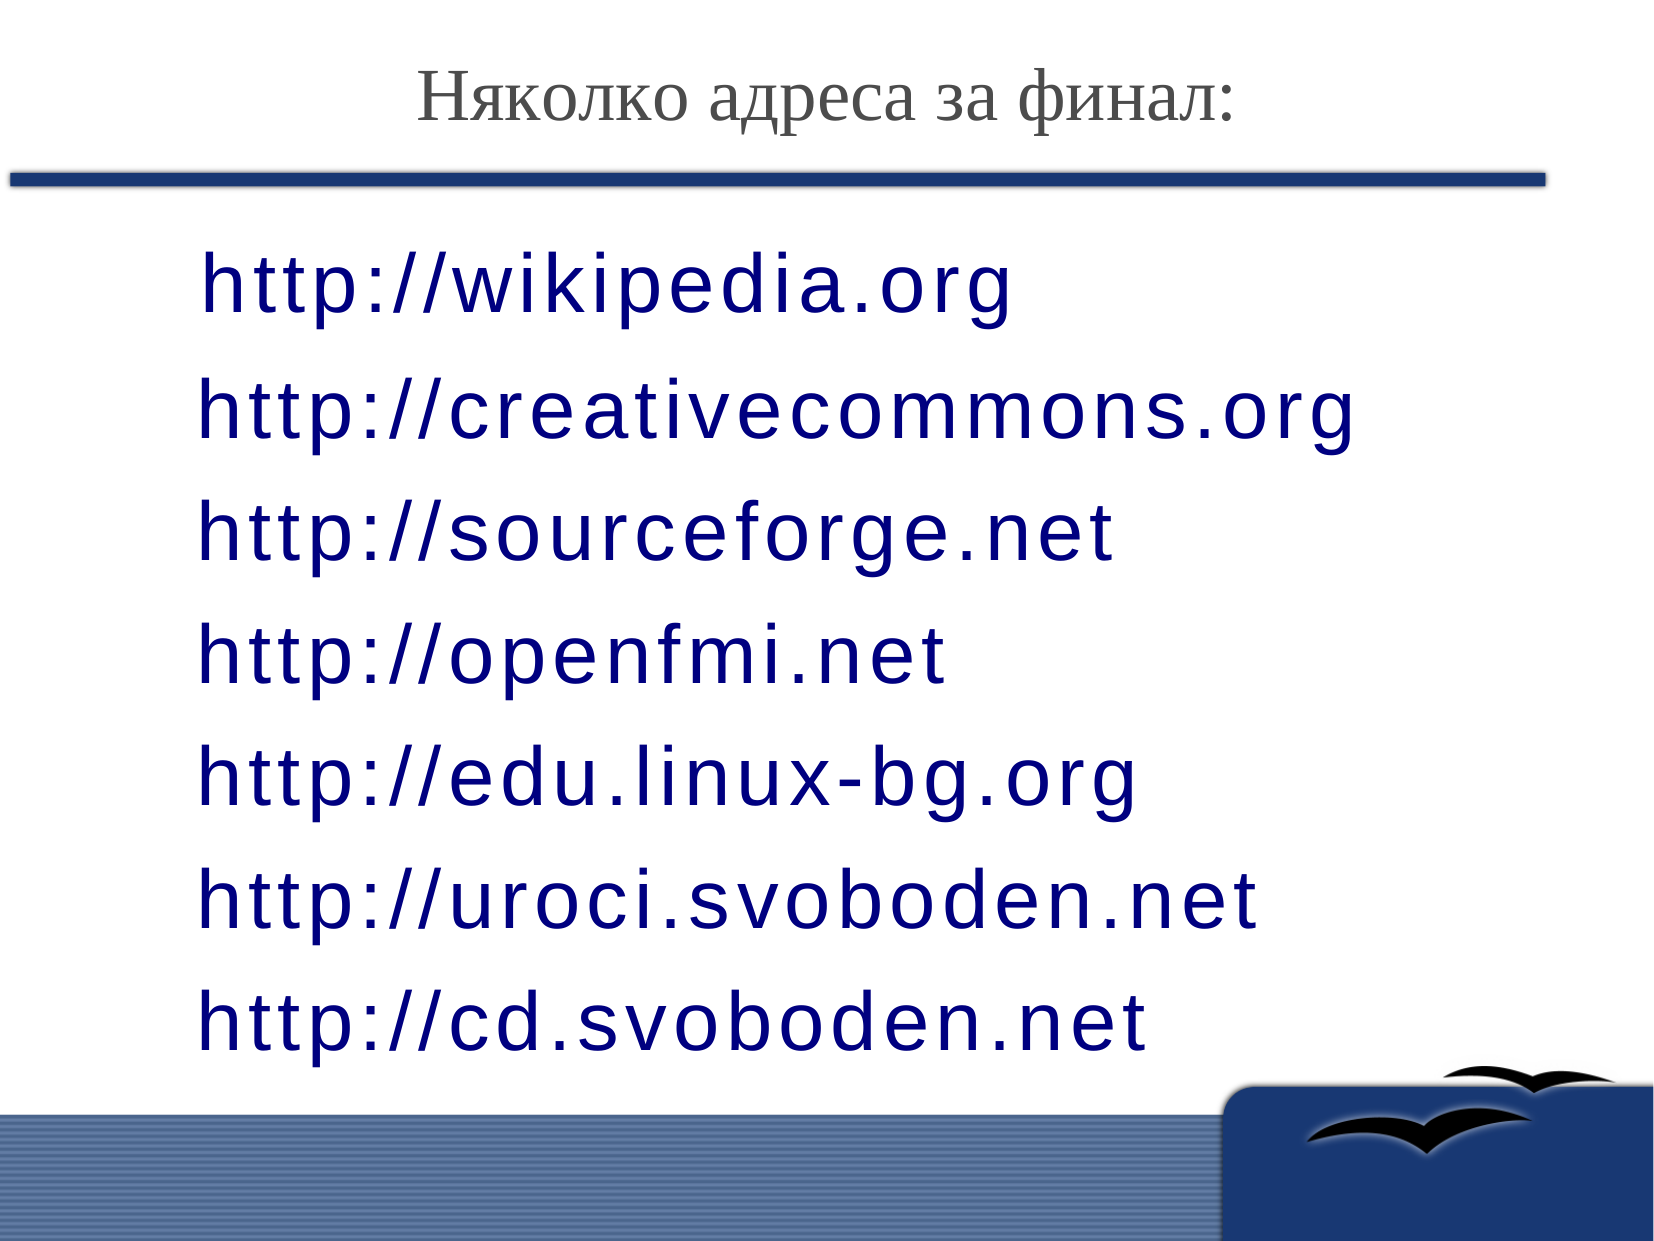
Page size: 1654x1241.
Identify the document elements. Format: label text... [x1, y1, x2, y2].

list http://wikipedia.org http://creativecommons.org http://sourceforge.net http://openfmi.net http://edu.linux-bg.org http://uroci.svoboden.net http://cd.svoboden.net [129, 221, 1442, 1069]
title Няколко адреса за финал: [121, 27, 1534, 164]
picture [0, 0, 1654, 1241]
